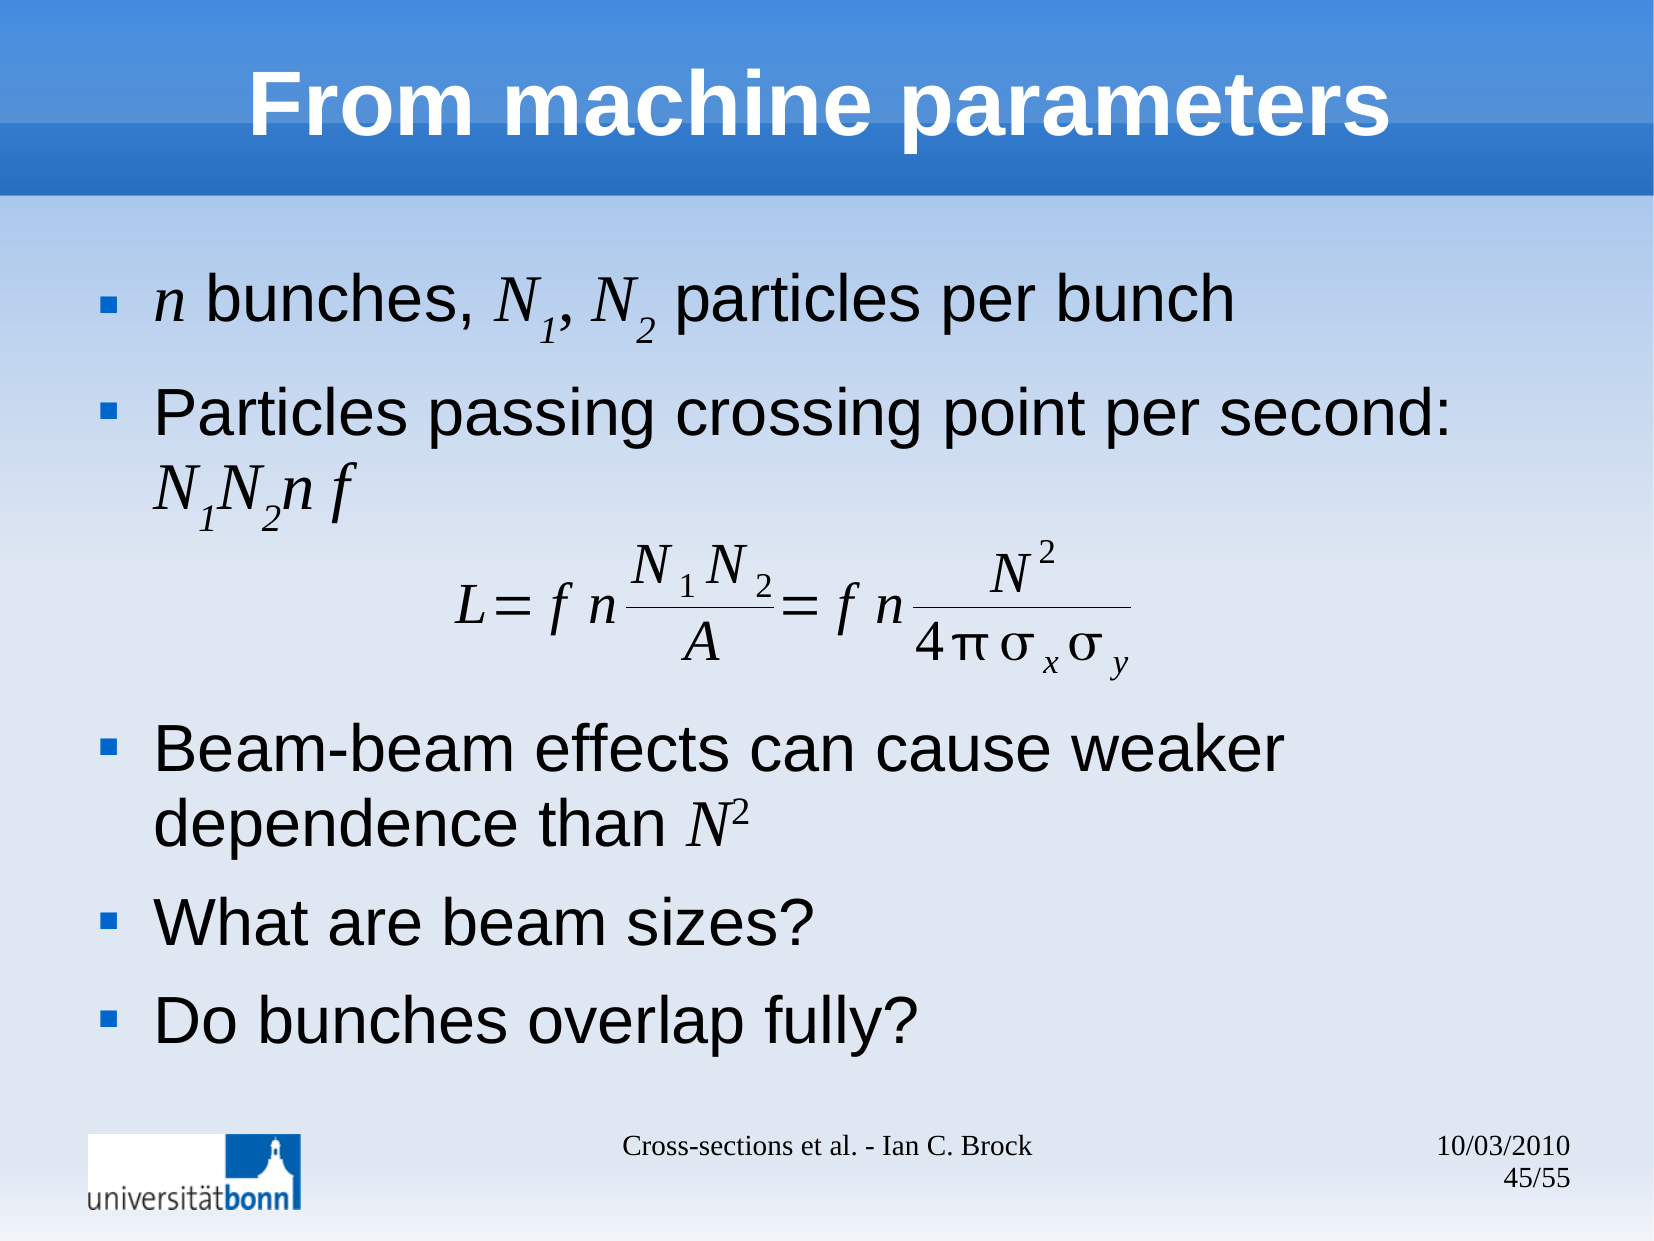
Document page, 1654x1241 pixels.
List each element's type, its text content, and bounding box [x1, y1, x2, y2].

picture [0, 0, 1654, 1241]
list n bunches, N1, N2 particles per bunch Particles passing crossing point per second: N1N2n f Beam-beam effects can cause weaker dependence than N2 What are beam sizes? Do bunches overlap fully? [82, 260, 1571, 1065]
chart [444, 532, 1138, 682]
title From machine parameters [76, 7, 1565, 200]
